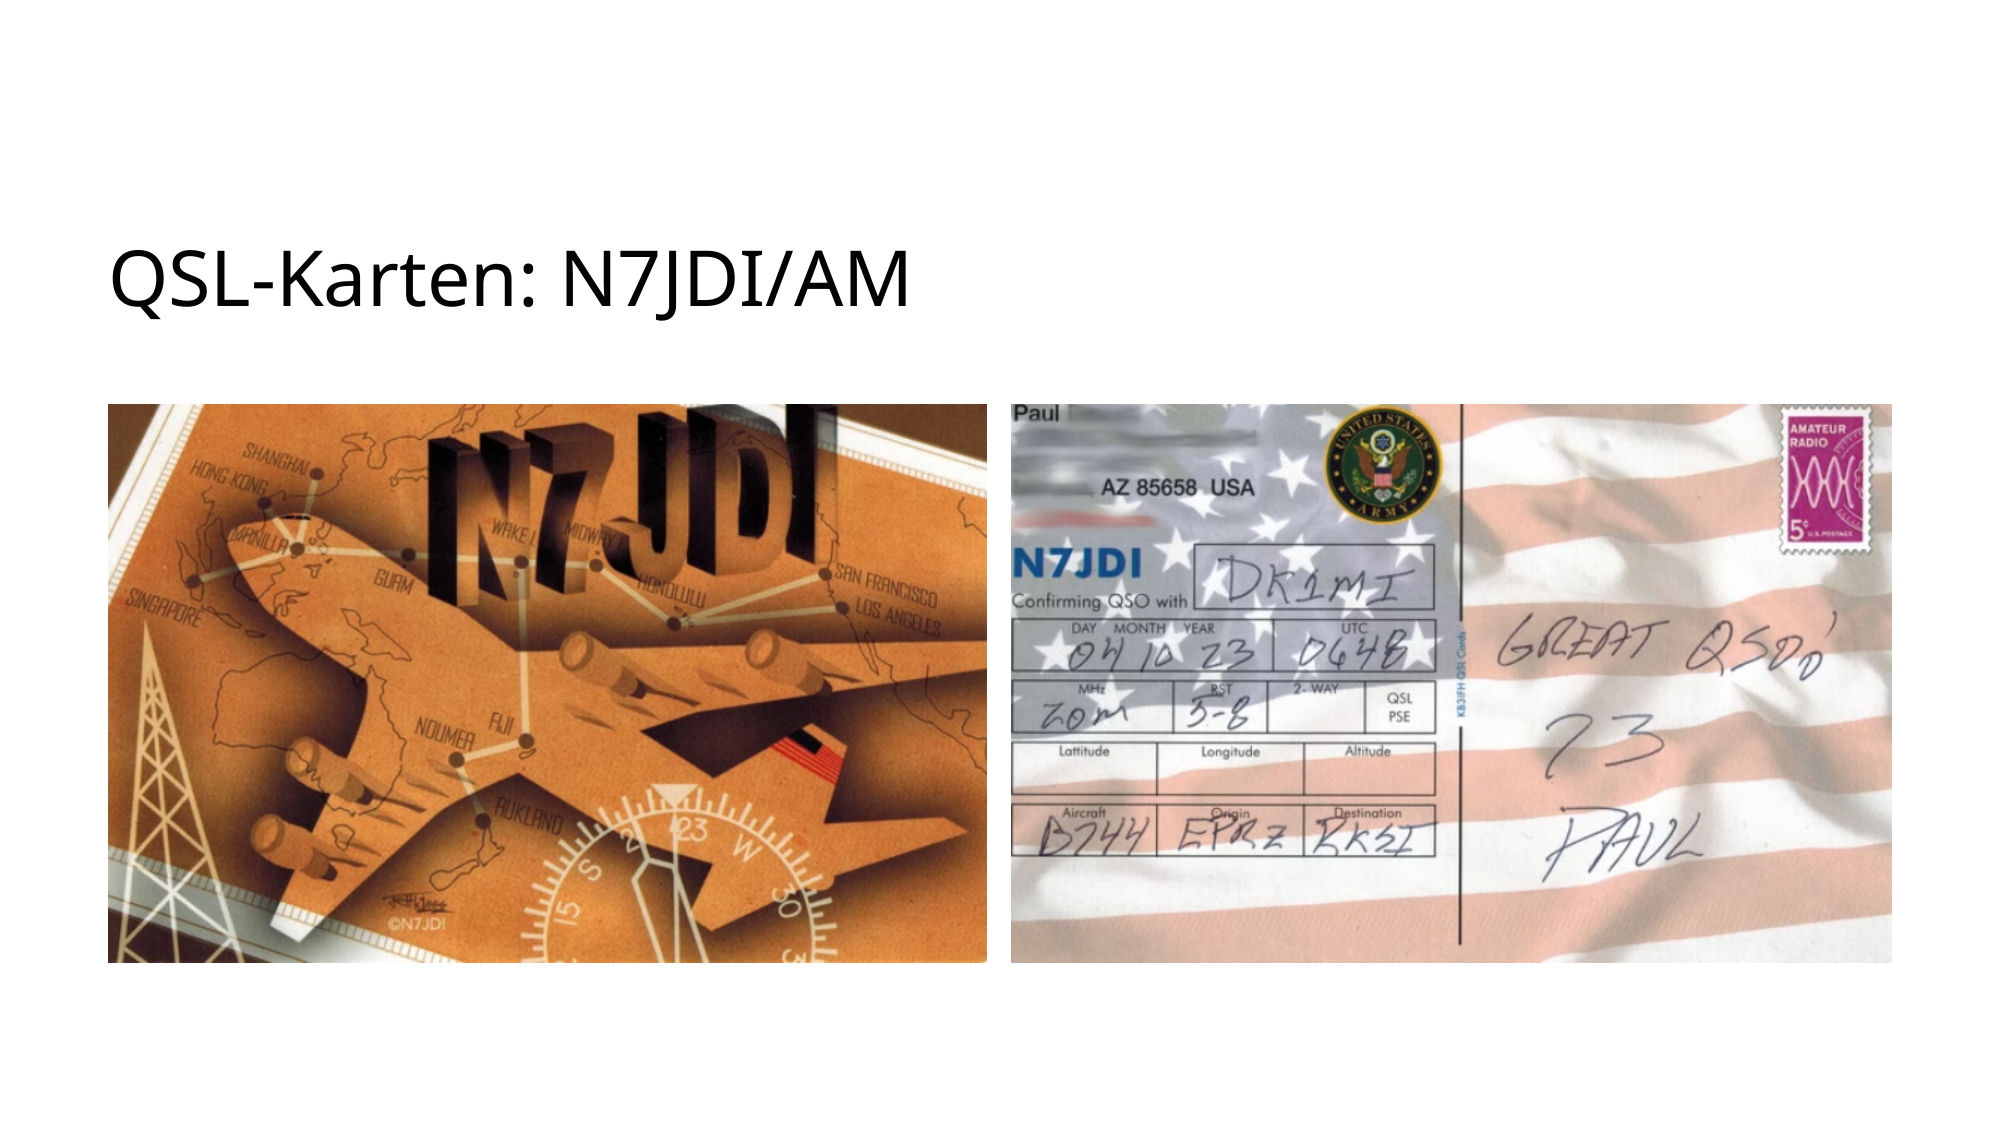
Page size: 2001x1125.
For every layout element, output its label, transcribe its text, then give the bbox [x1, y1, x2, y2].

text_box QSL-Karten: N7JDI/AM [108, 226, 900, 323]
picture [108, 404, 987, 963]
picture [1011, 404, 1892, 963]
